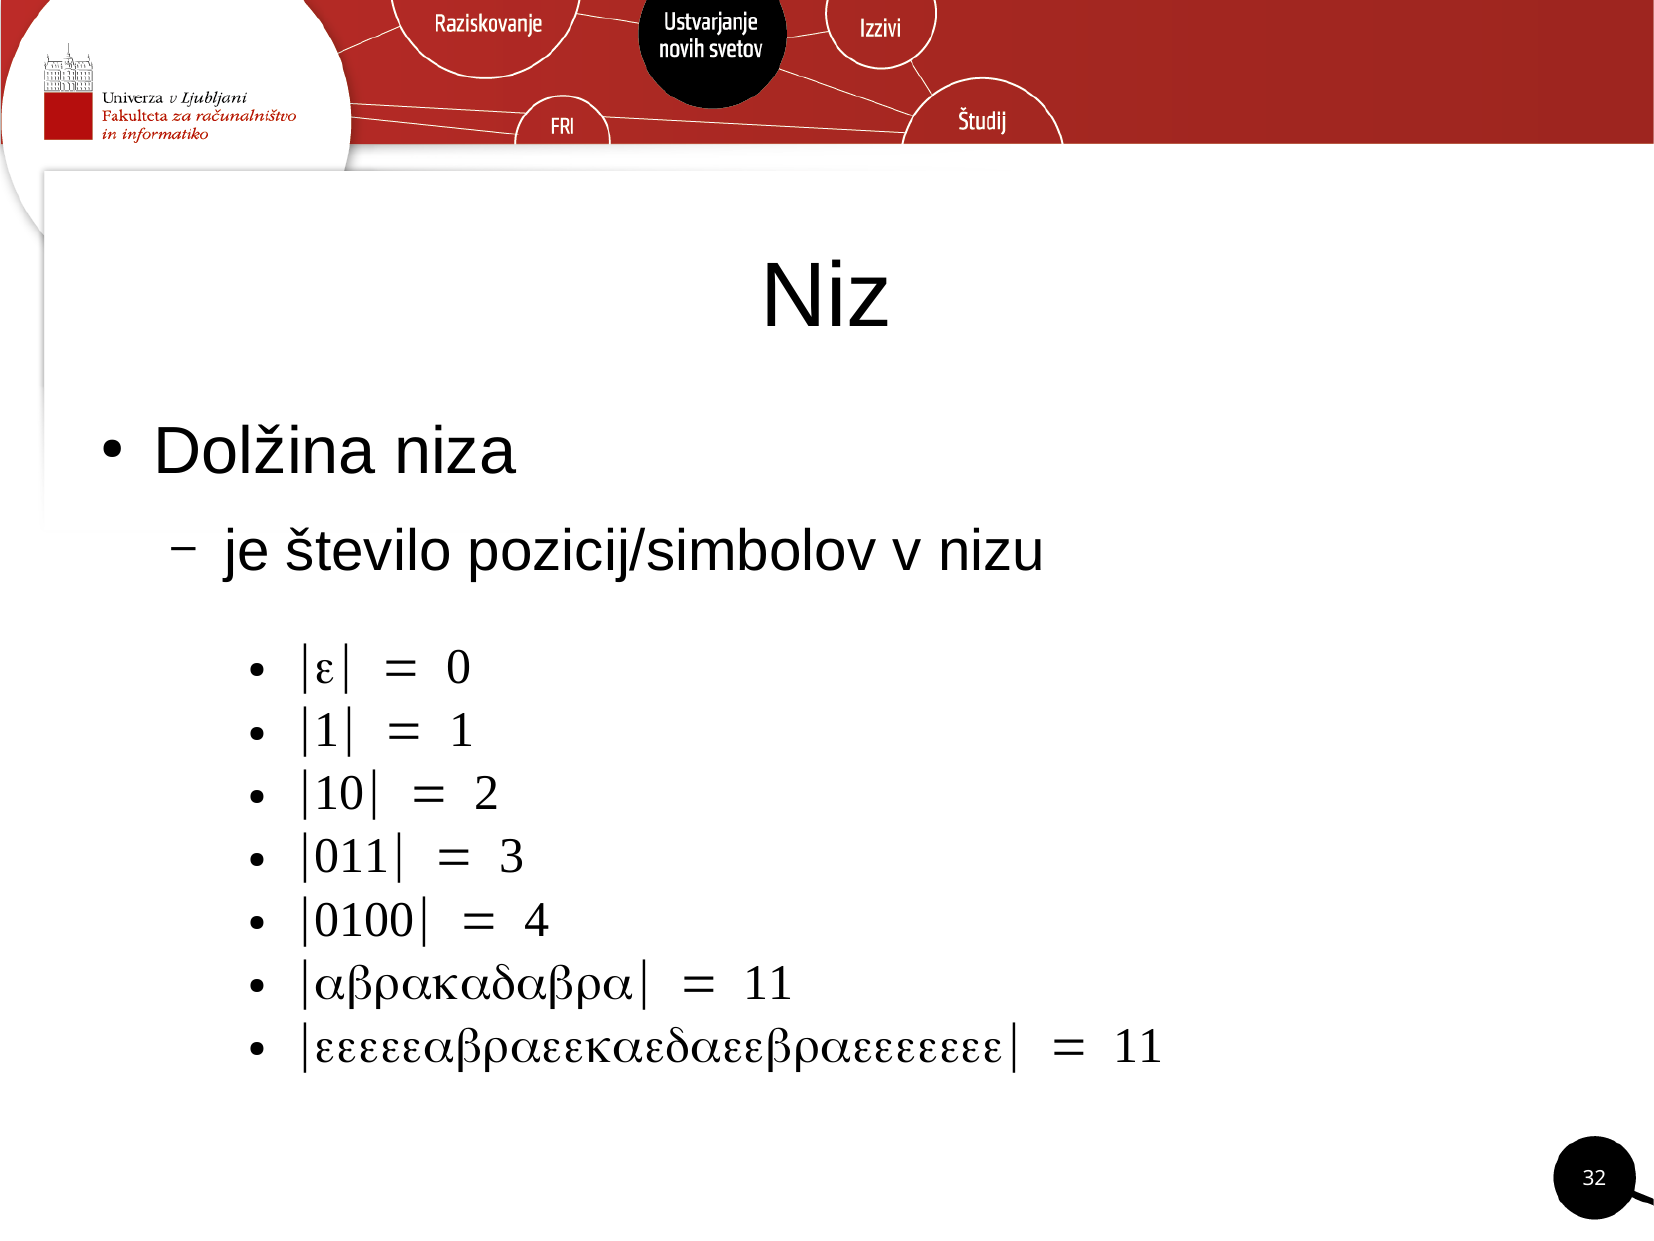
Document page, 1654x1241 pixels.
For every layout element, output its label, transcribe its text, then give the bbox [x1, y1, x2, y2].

title Niz [82, 191, 1571, 399]
picture [0, 0, 1654, 1241]
list Dolžina niza je število pozicij/simbolov v nizu |ε| = 0 |1| = 1 |10| = 2 |011| = 3 |0100| = 4 |abrakadabra| = 11 |εεεεεabraεεkaεdaεεbraεεεεεεε| = 11 [82, 413, 1538, 1108]
text_box <številka> [1553, 1145, 1636, 1212]
